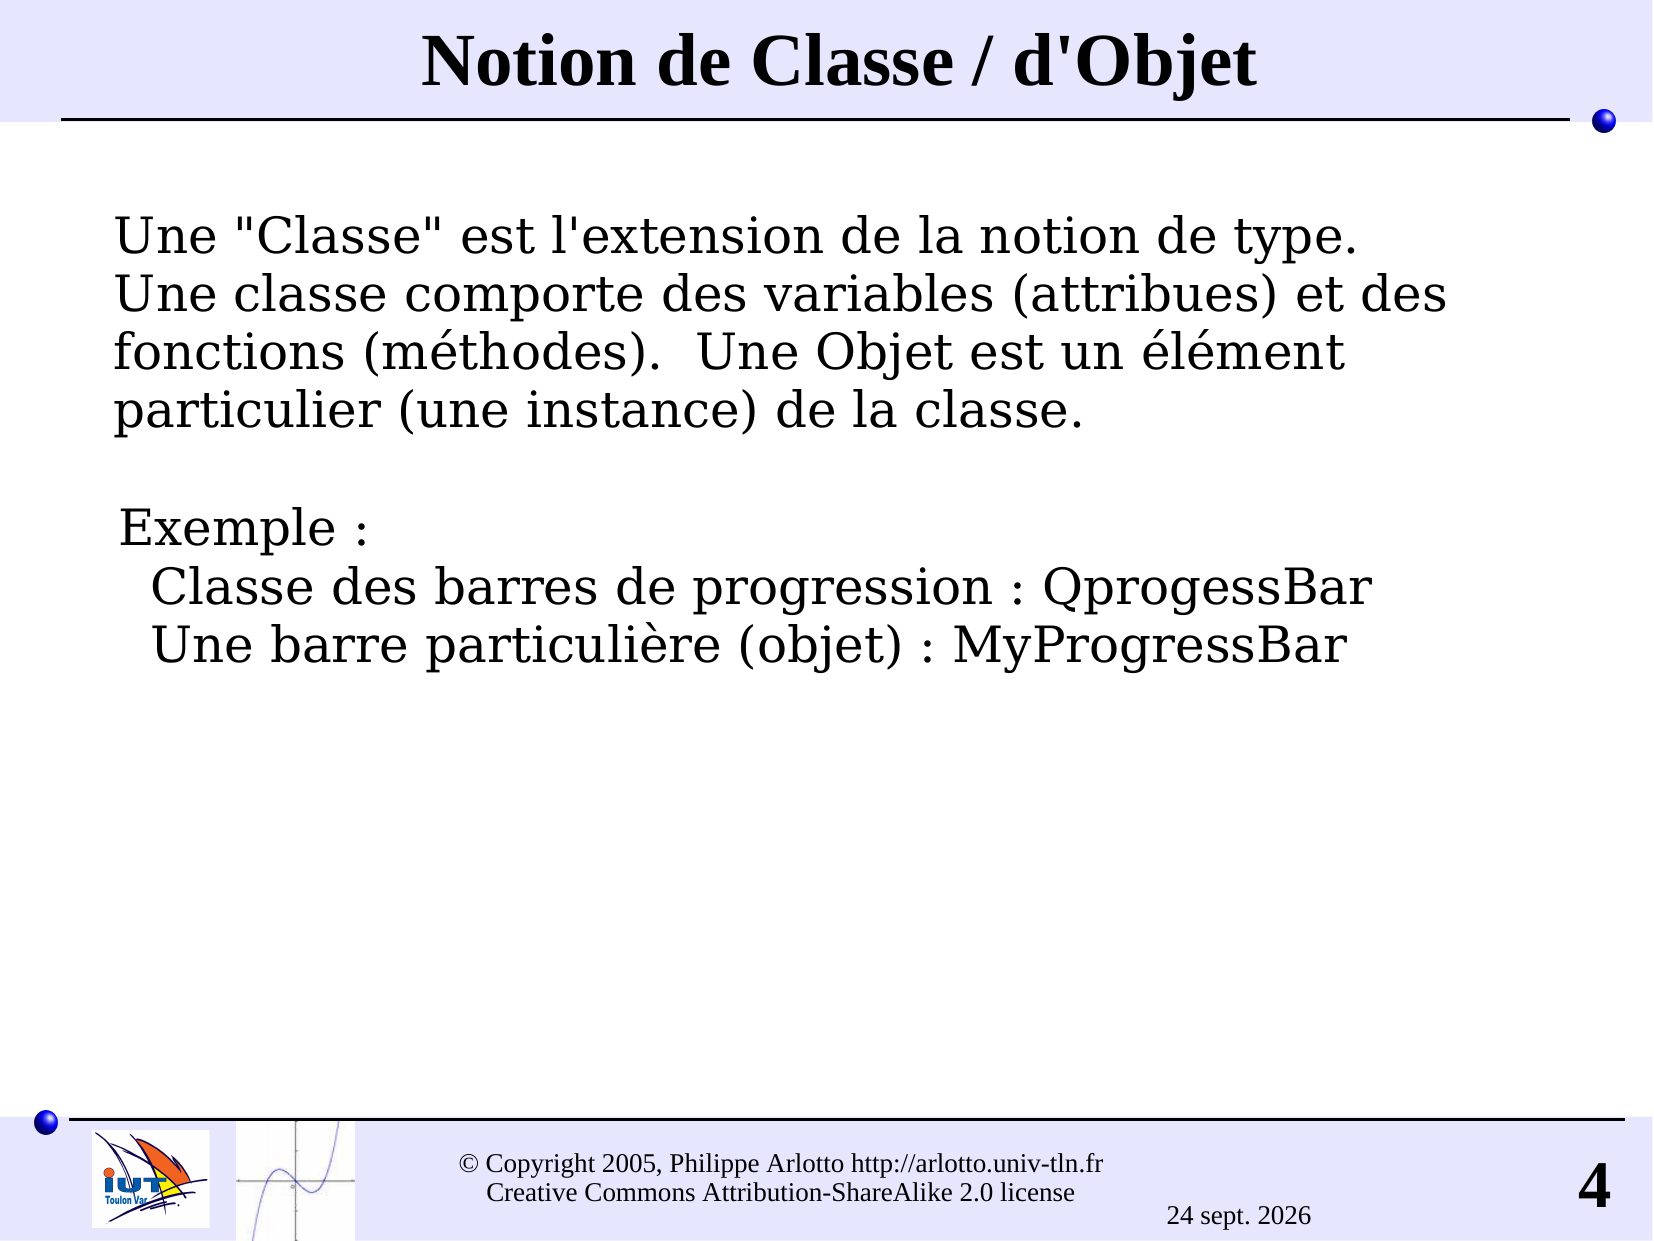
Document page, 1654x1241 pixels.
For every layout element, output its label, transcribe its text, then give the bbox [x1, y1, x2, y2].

title Notion de Classe / d'Objet [95, 11, 1585, 110]
text_box Une "Classe" est l'extension de la notion de type. Une classe comporte des variables (attribues) et des fonctions (méthodes). Une Objet est un élément particulier (une instance) de la classe. [113, 206, 1449, 440]
picture [236, 1121, 355, 1241]
text_box Exemple : Classe des barres de progression : QprogessBar Une barre particulière (objet) : MyProgressBar [118, 499, 1374, 675]
